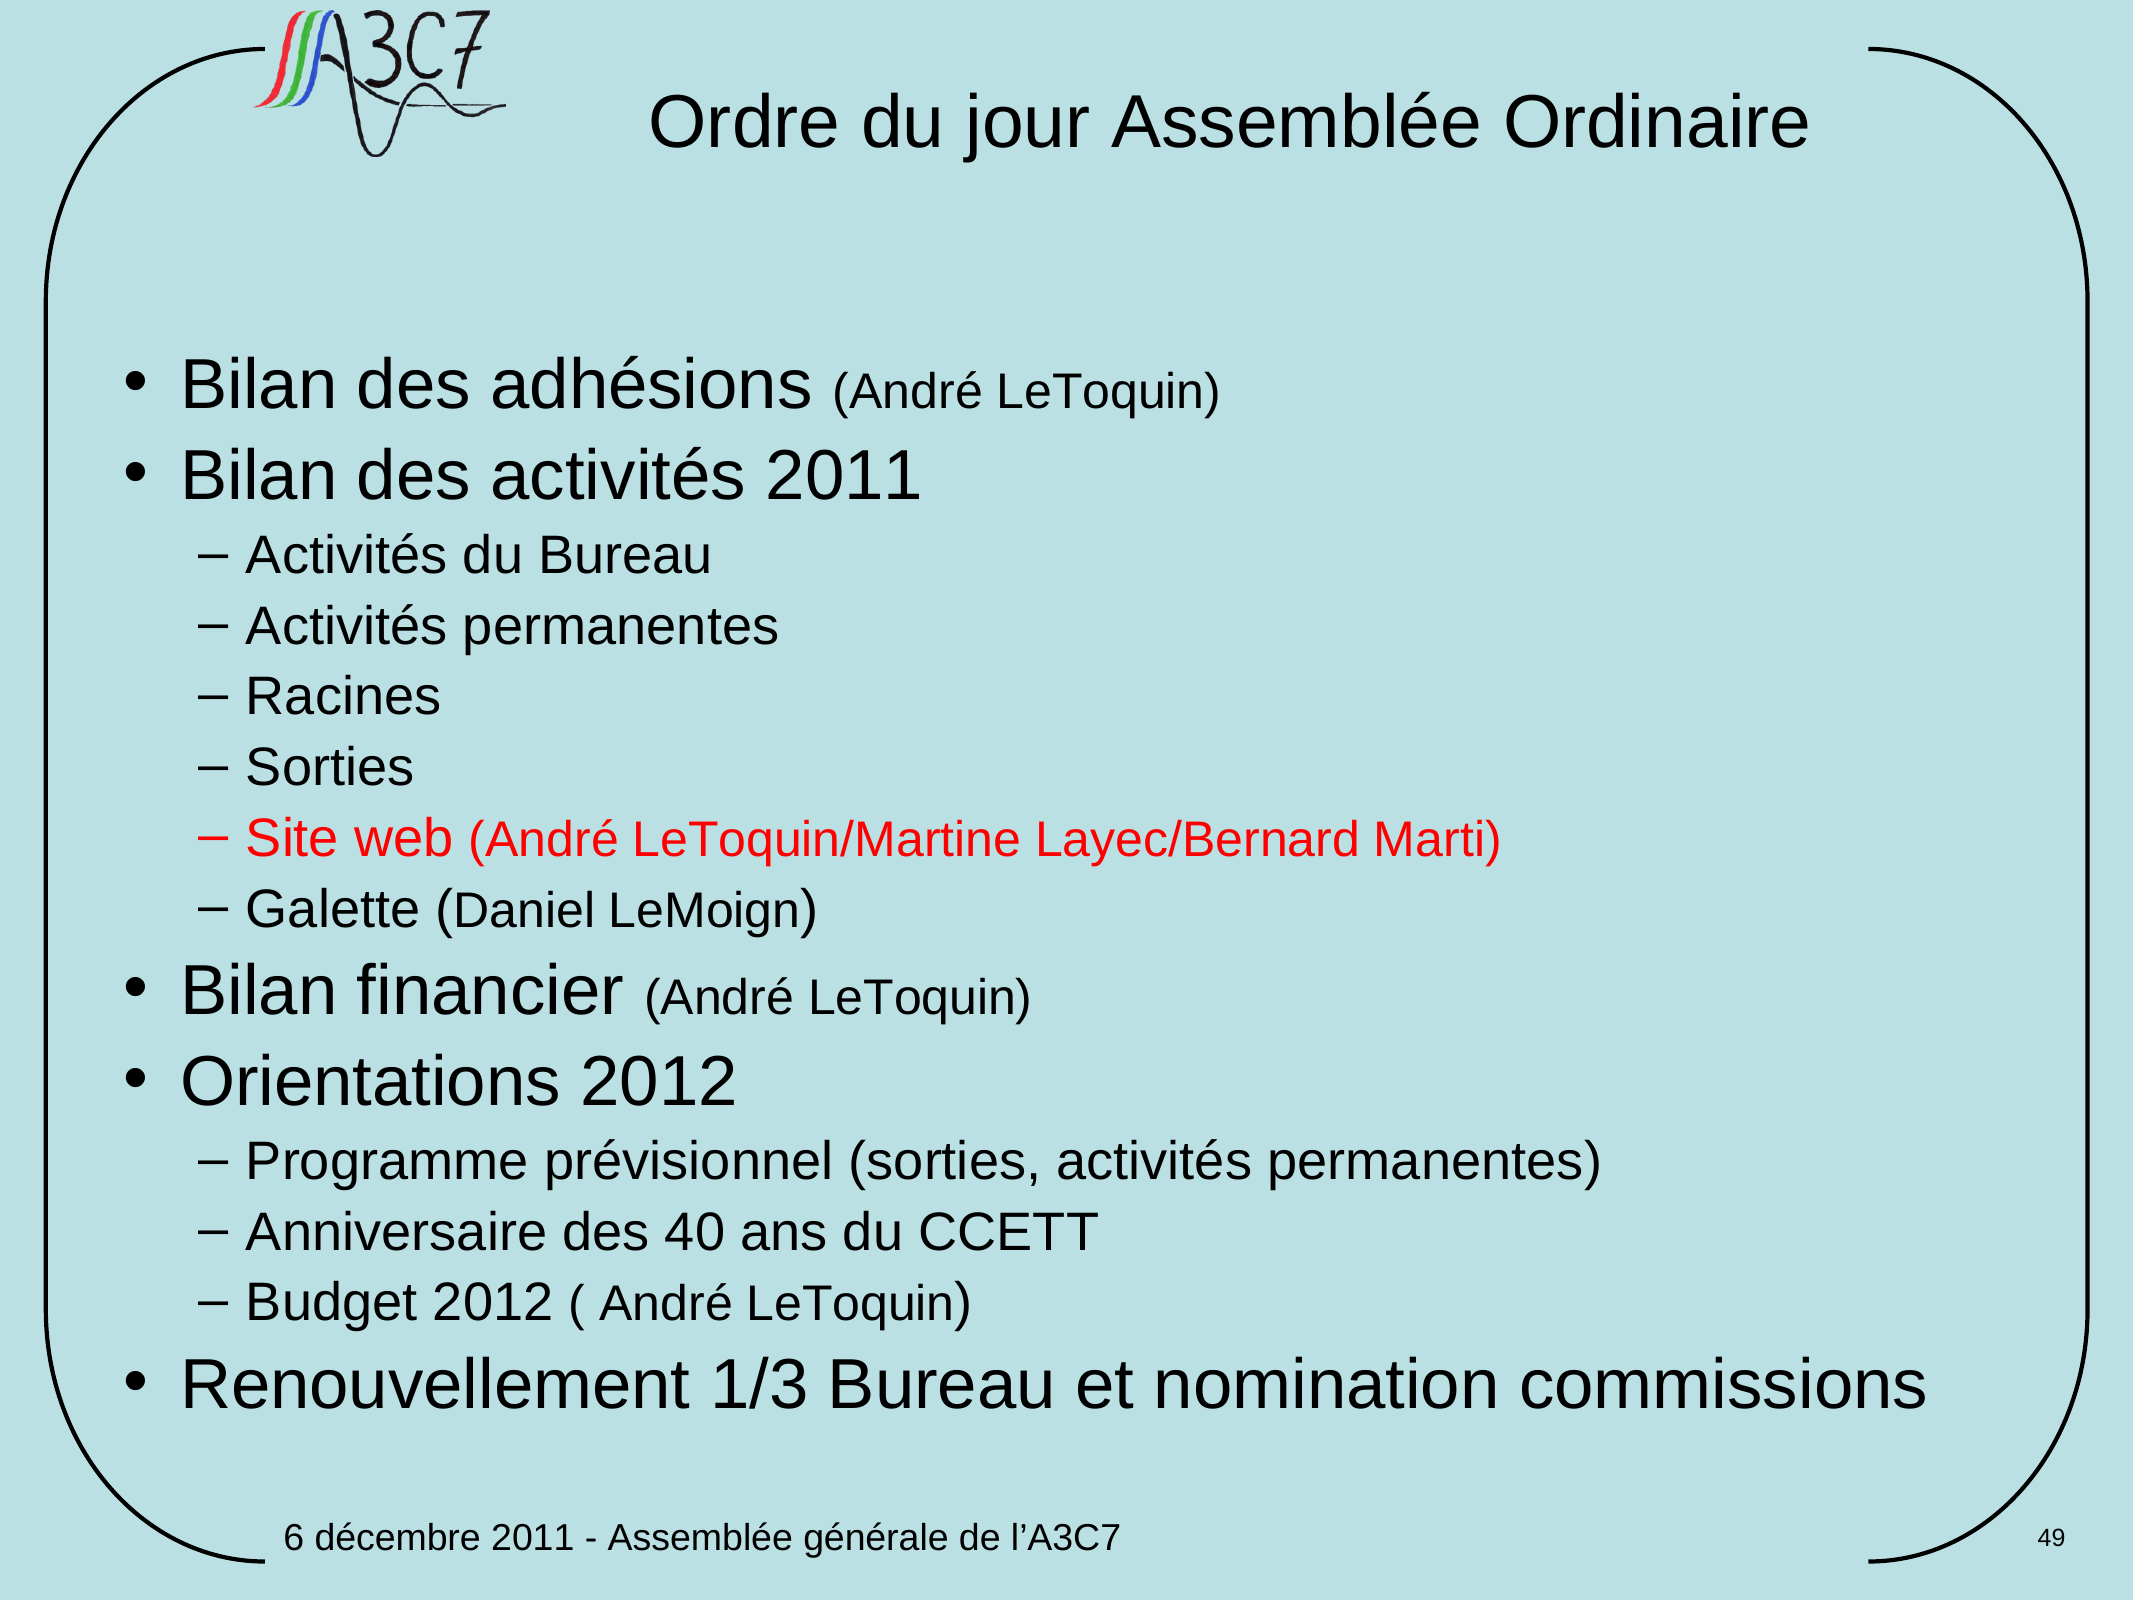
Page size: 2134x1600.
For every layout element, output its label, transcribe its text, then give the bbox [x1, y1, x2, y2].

text_box 6 décembre 2011 - Assemblée générale de l’A3C7 [274, 1512, 1131, 1558]
list Bilan des adhésions (André LeToquin) Bilan des activités 2011 Activités du Bureau Activités permanentes Racines Sorties Site web (André LeToquin/Martine Layec/Bernard Marti) Galette (Daniel LeMoign) Bilan financier (André LeToquin) Orientations 2012 Programme prévisionnel (sorties, activités permanentes) Anniversaire des 40 ans du CCETT Budget 2012 ( André LeToquin) Renouvellement 1/3 Bureau et nomination commissions [109, 346, 2030, 1442]
title Ordre du jour Assemblée Ordinaire [512, 64, 1959, 213]
picture [253, 10, 506, 157]
